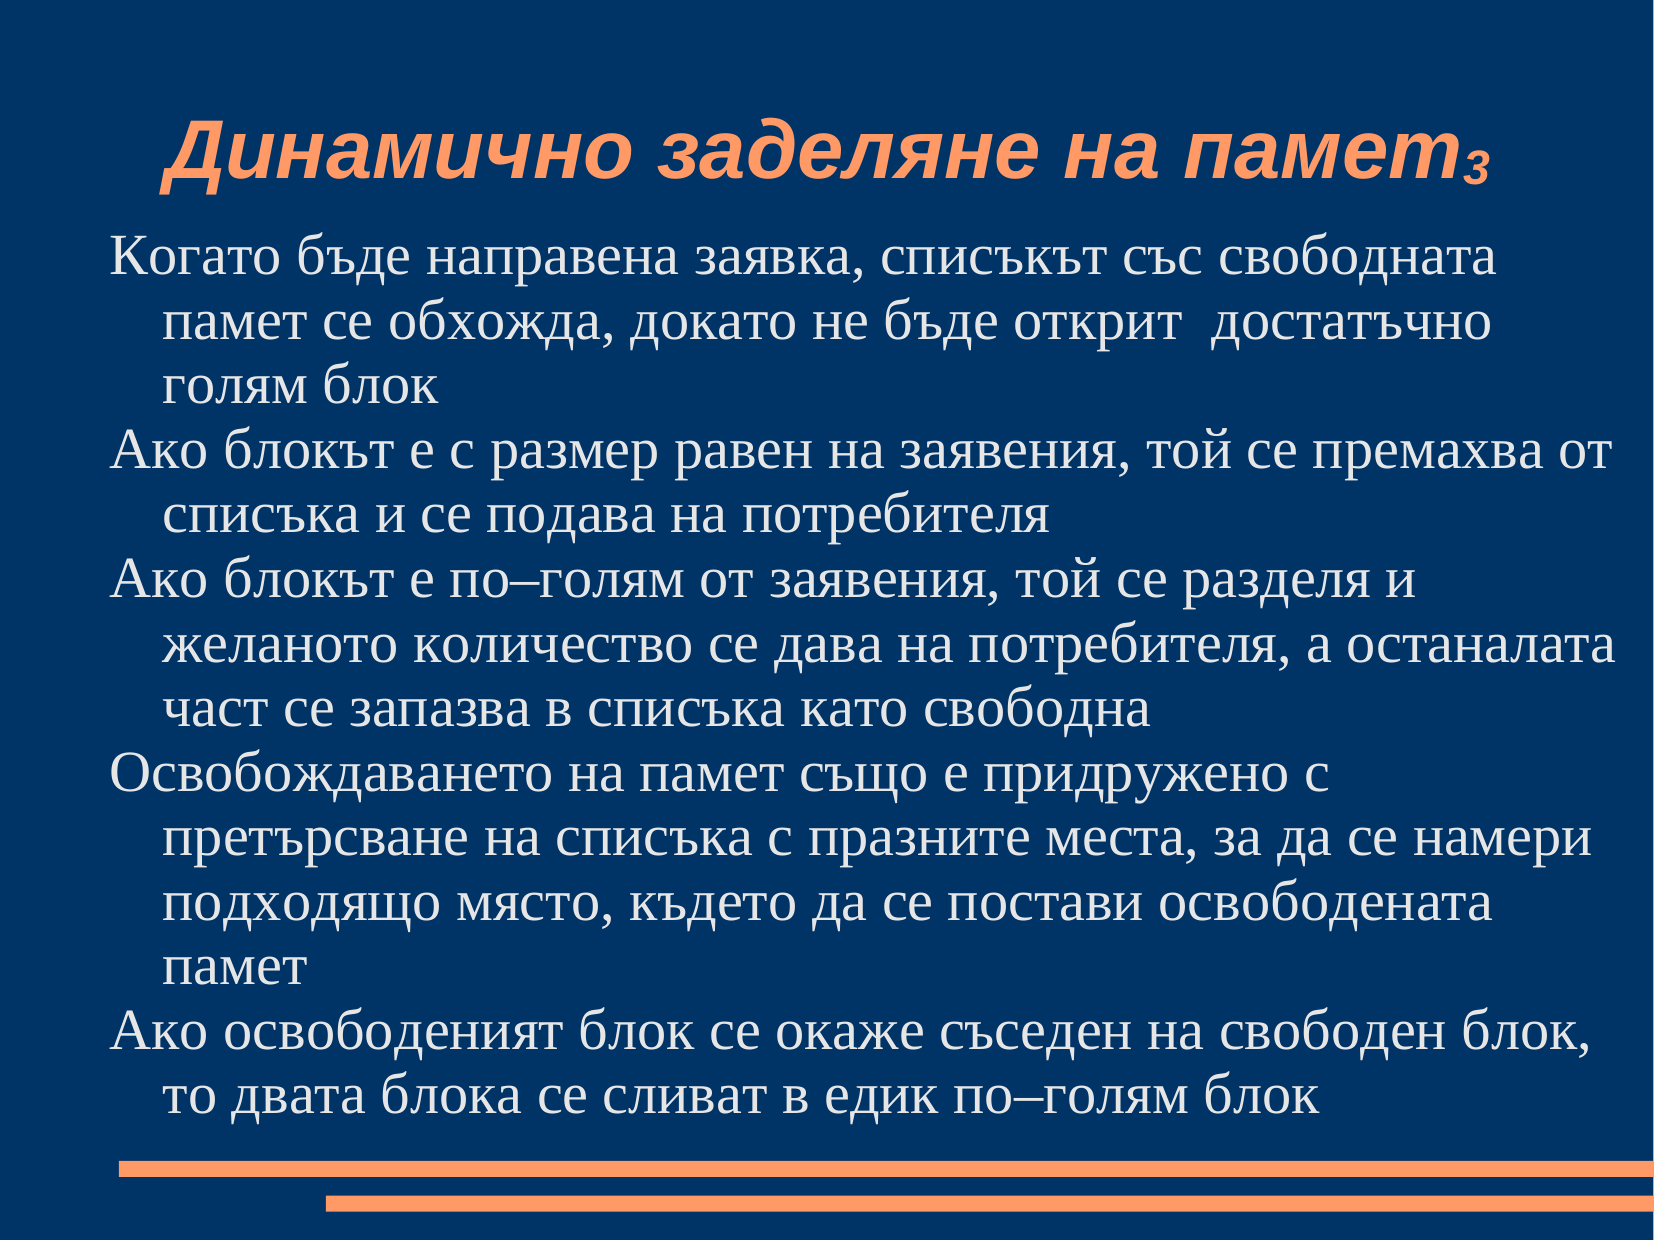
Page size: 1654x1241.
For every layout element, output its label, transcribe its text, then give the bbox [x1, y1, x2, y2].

list Когато бъде направена заявка, списъкът със свободната памет се обхожда, докато не бъде открит достатъчно голям блок Ако блокът е с размер равен на заявения, той се премахва от списъка и се подава на потребителя Ако блокът е по–голям от заявения, той се разделя и желаното количество се дава на потребителя, а останалата част се запазва в списъка като свободна Освобождаването на памет също е придружено с претърсване на списъка с празните места, за да се намери подходящо място, където да се постави освободената памет Ако освободеният блок се окаже съседен на свободен блок, то двата блока се сливат в едик по–голям блок [91, 222, 1630, 1140]
title Динамично заделяне на памет3 [121, 46, 1534, 222]
